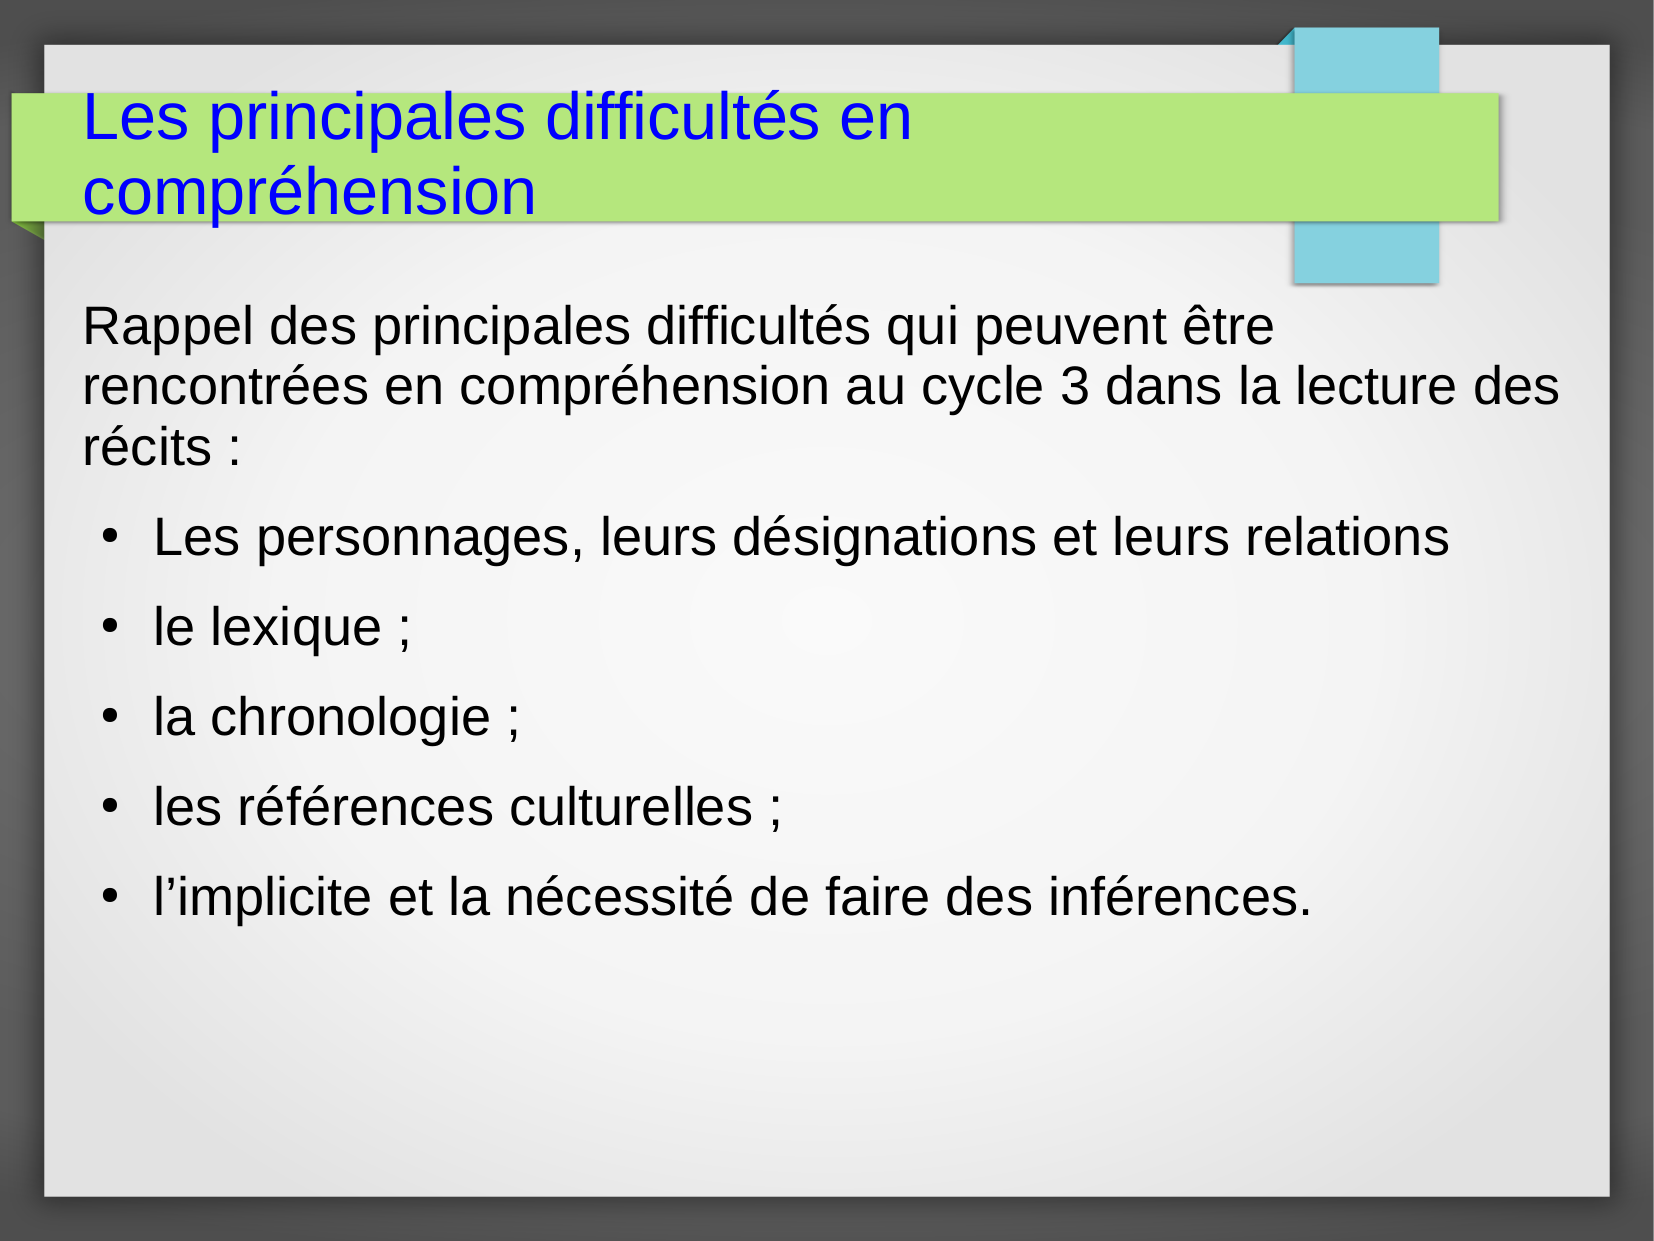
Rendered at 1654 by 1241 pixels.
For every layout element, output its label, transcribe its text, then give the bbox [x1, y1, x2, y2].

title Les principales difficultés en compréhension [82, 69, 1264, 238]
picture [0, 0, 1654, 1241]
list Rappel des principales difficultés qui peuvent être rencontrées en compréhension au cycle 3 dans la lecture des récits : Les personnages, leurs désignations et leurs relations le lexique ; la chronologie ; les références culturelles ; l’implicite et la nécessité de faire des inférences. [82, 295, 1571, 1015]
